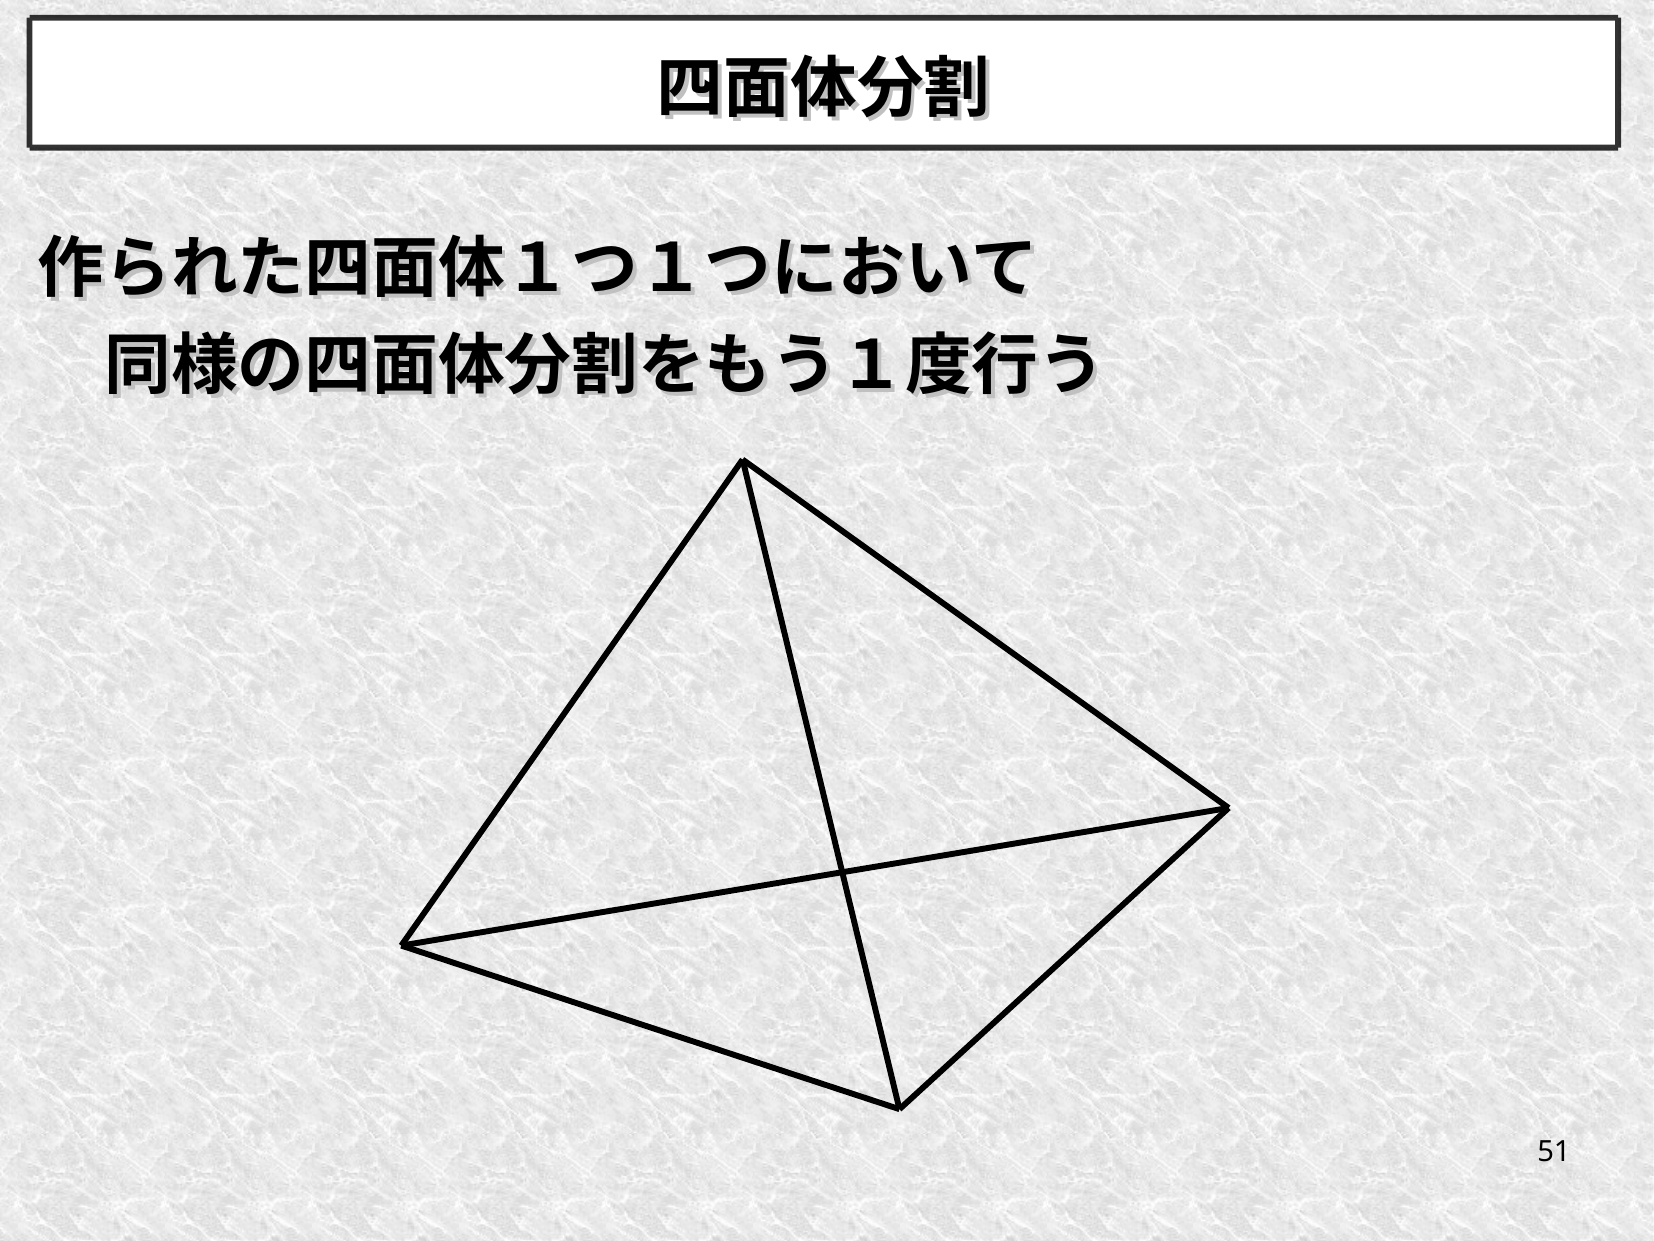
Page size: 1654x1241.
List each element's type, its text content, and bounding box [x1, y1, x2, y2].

text_box 作られた四面体１つ１つにおいて 同様の四面体分割をもう１度行う [22, 206, 1209, 382]
picture [0, 0, 1654, 1241]
text_box 四面体分割 [29, 17, 1619, 148]
